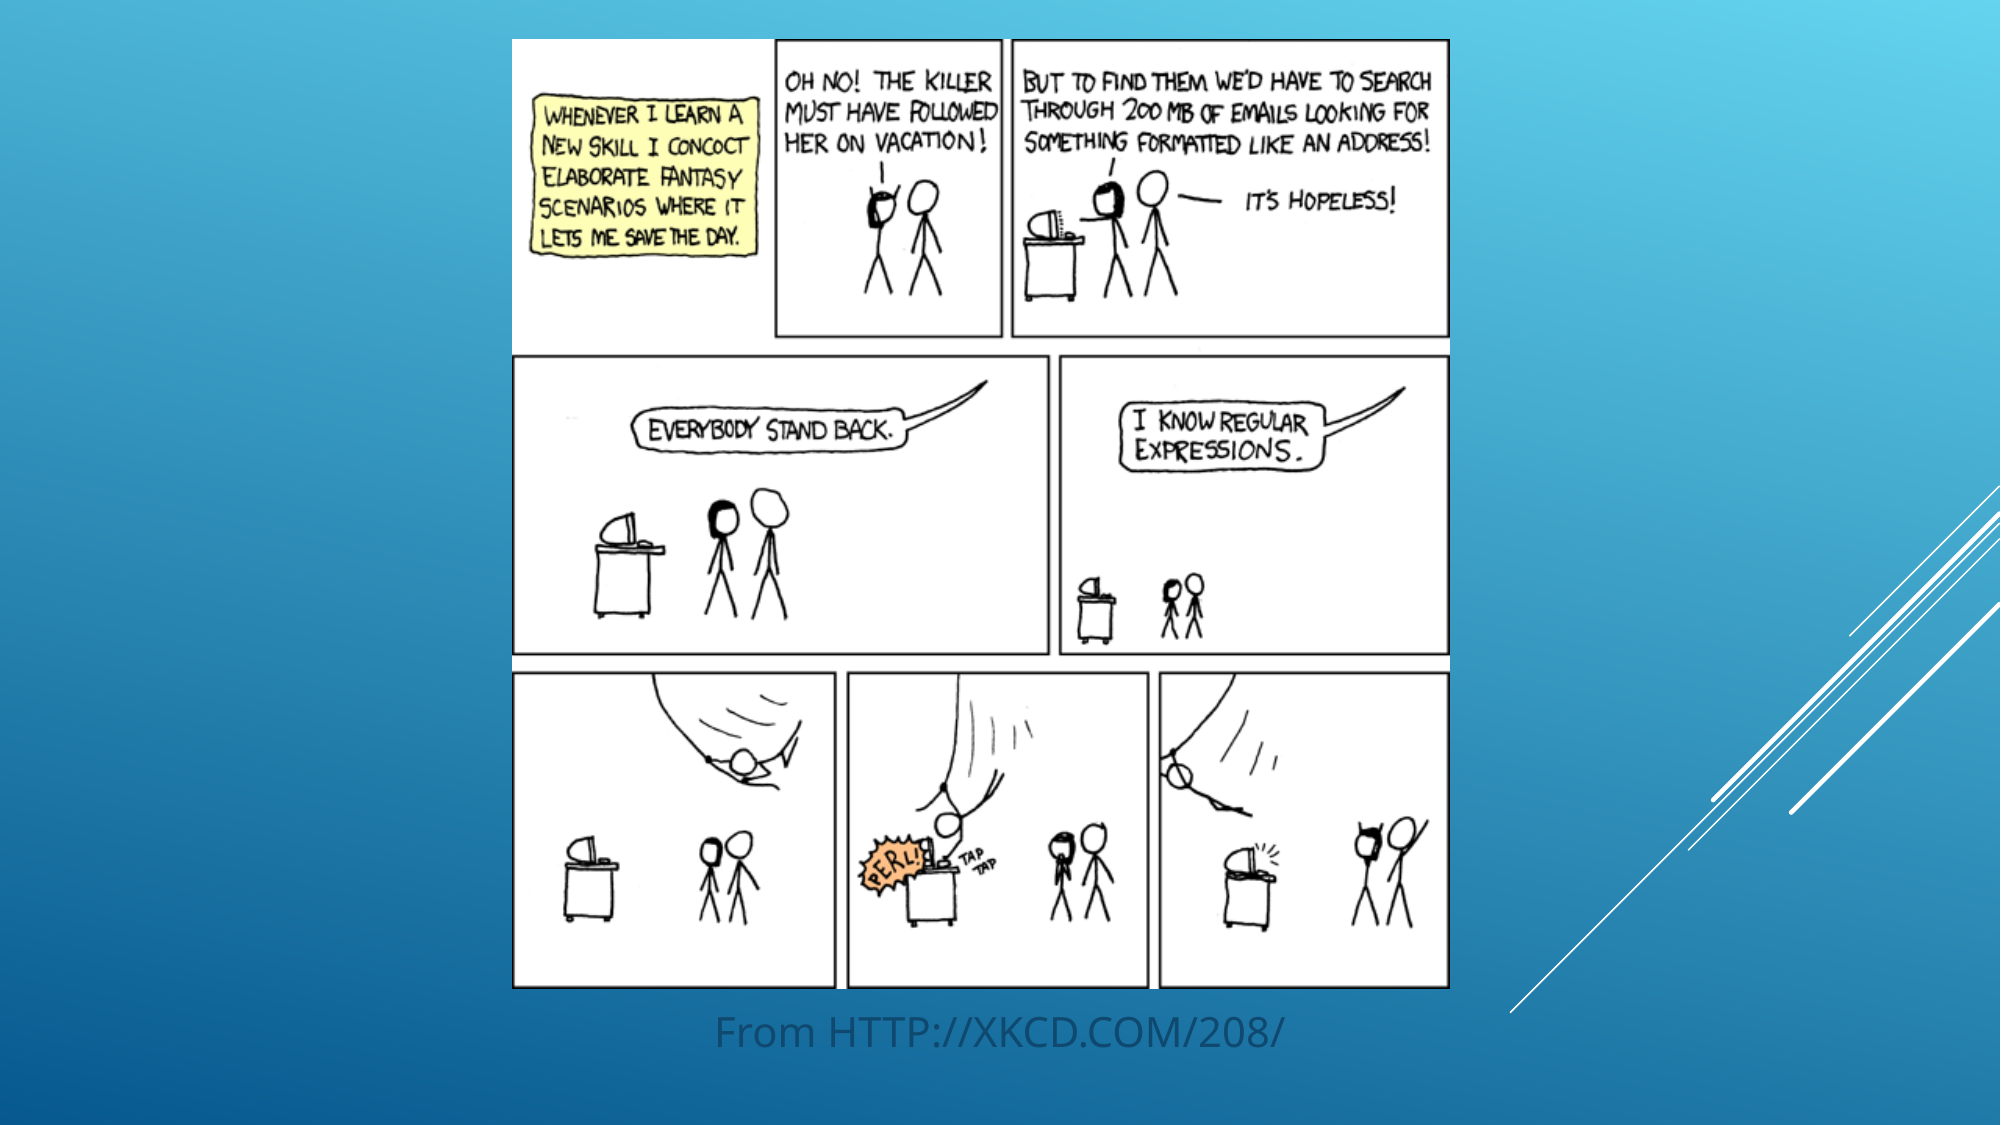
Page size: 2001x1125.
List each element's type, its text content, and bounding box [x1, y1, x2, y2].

text_box From http://xkcd.com/208/ [0, 1004, 2000, 1067]
picture [512, 39, 1450, 989]
